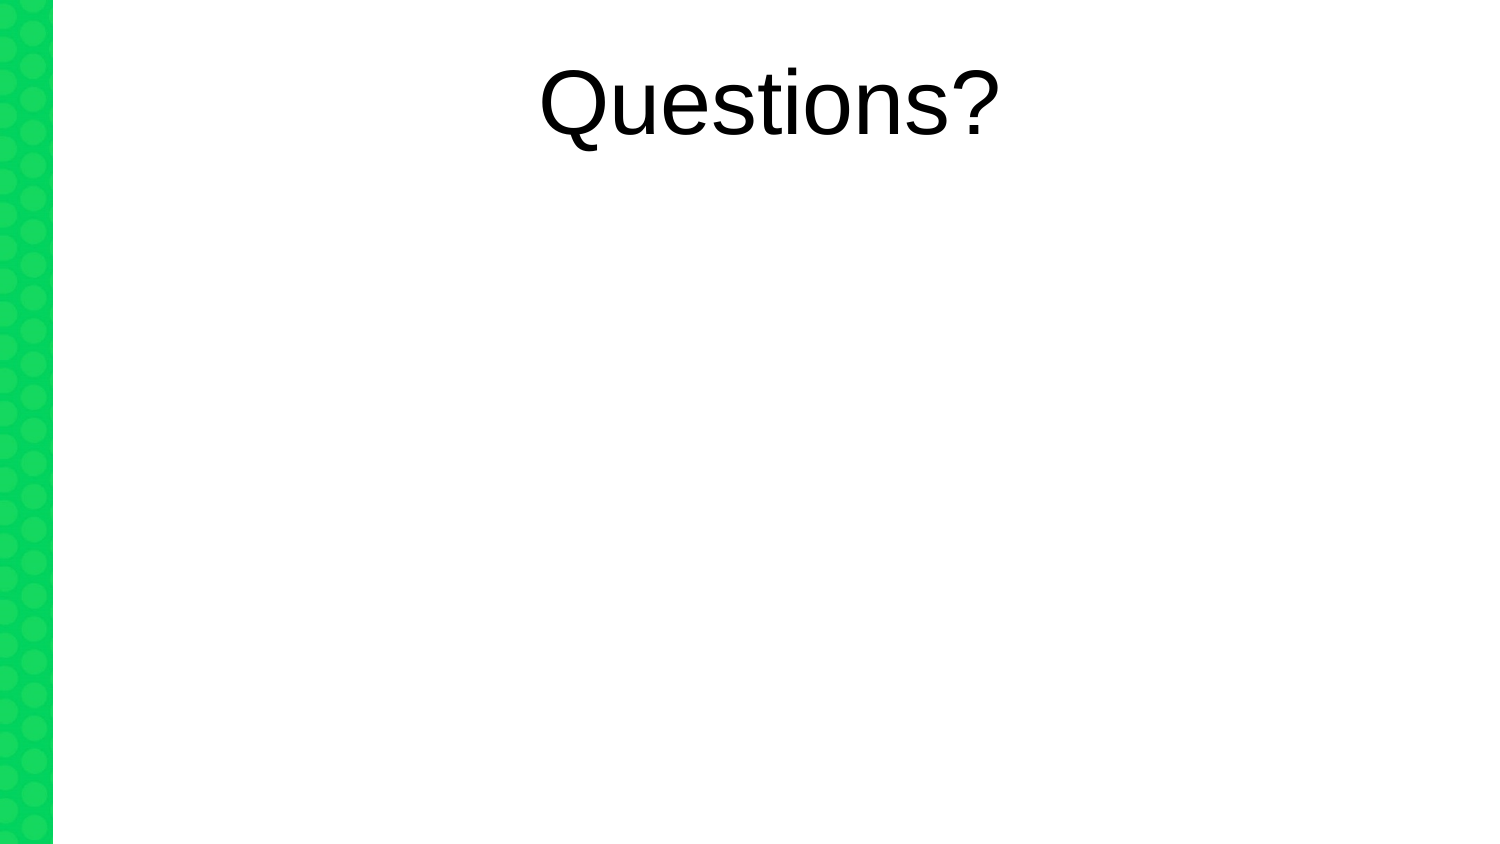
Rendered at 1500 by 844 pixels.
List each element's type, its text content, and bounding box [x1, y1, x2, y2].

picture [0, 0, 61, 844]
title Questions? [143, 51, 1397, 154]
